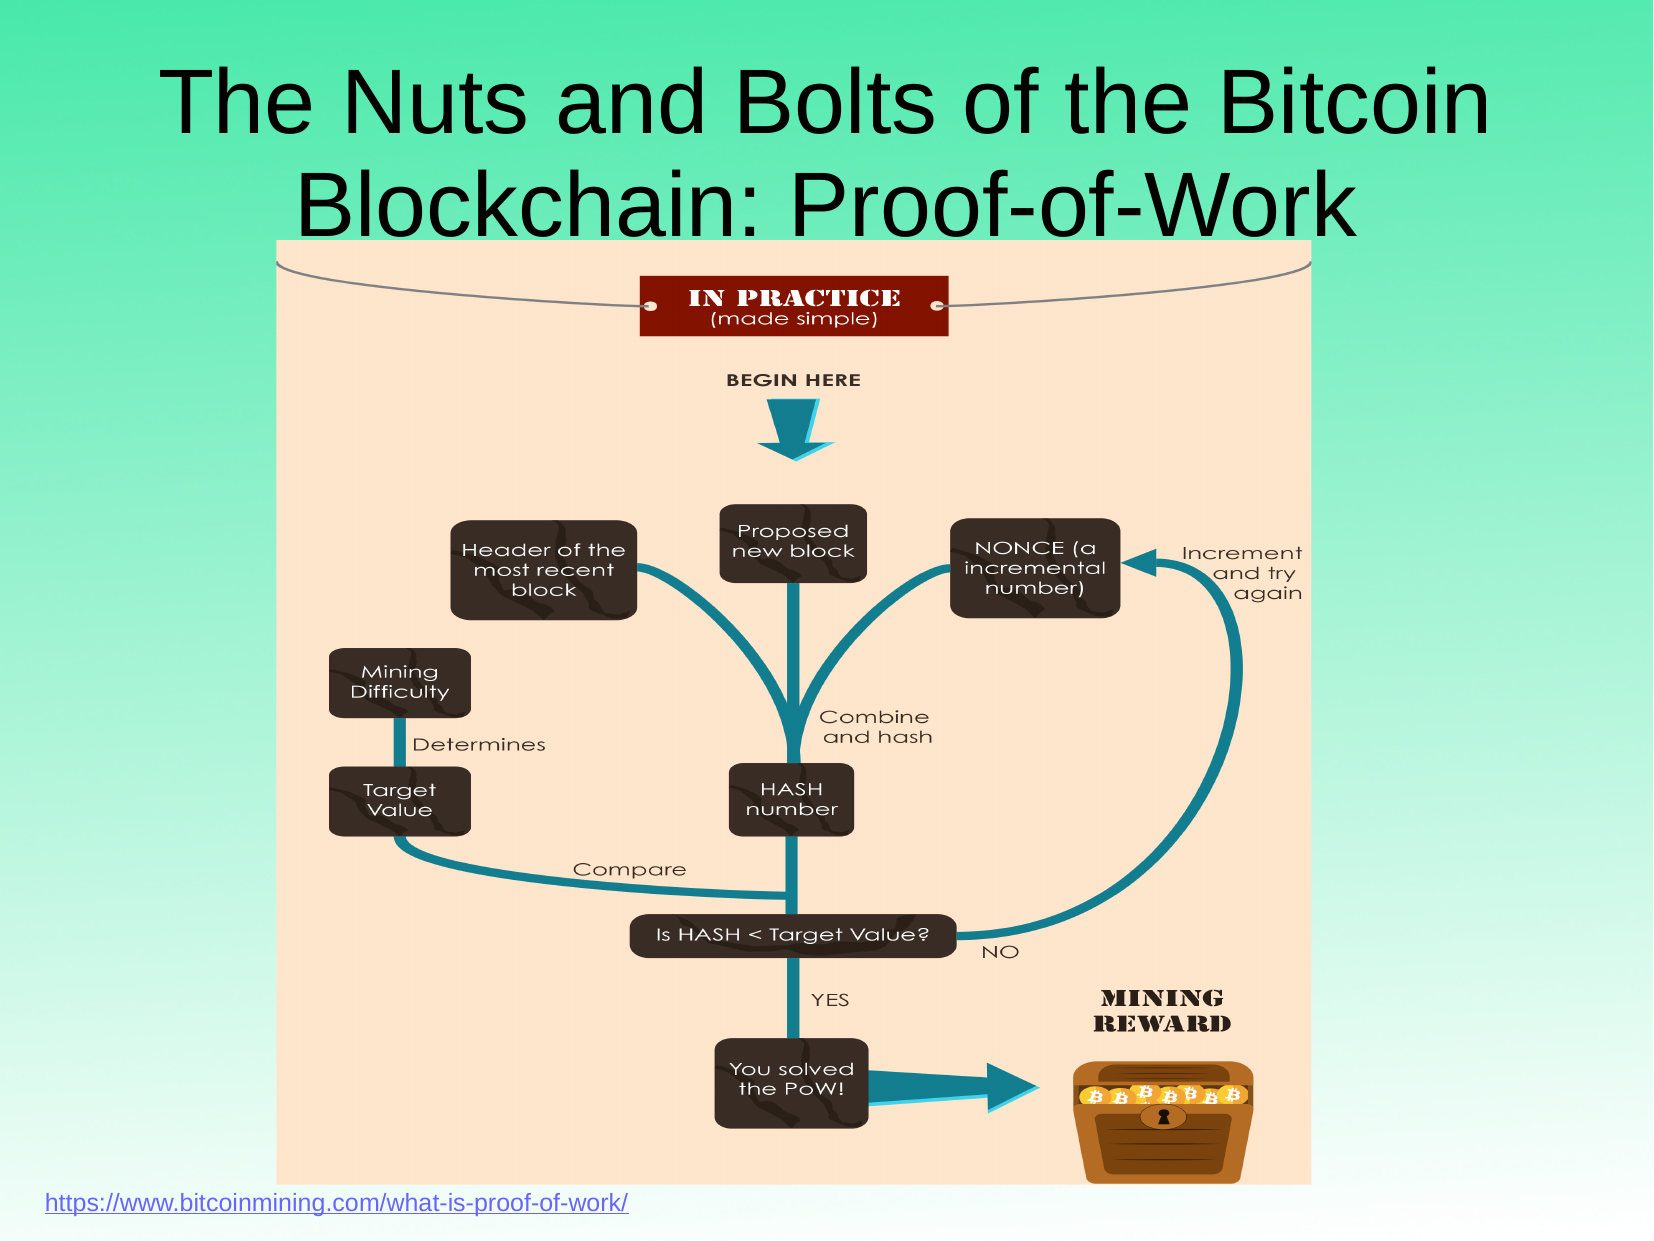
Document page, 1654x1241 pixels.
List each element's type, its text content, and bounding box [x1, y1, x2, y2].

text_box https://www.bitcoinmining.com/what-is-proof-of-work/ [30, 1181, 841, 1241]
title The Nuts and Bolts of the Bitcoin Blockchain: Proof-of-Work [82, 49, 1571, 257]
picture [0, 0, 1654, 1241]
